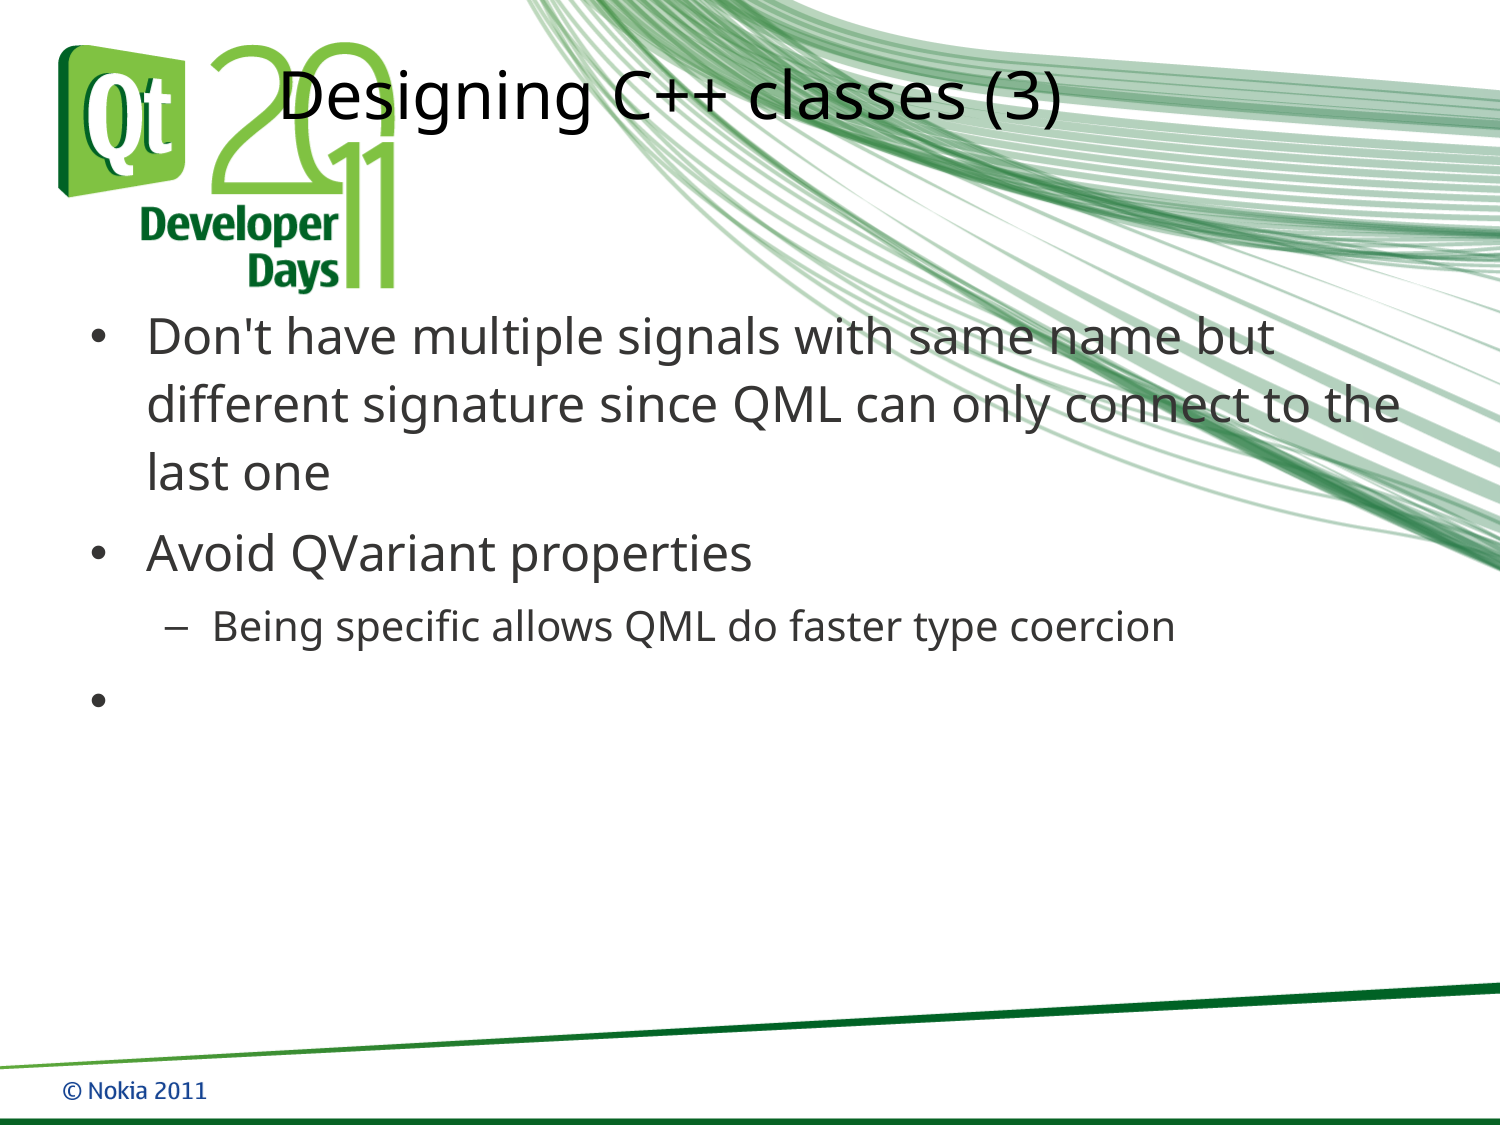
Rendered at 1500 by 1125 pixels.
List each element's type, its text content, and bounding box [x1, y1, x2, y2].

picture [0, 0, 1500, 1125]
list Don't have multiple signals with same name but different signature since QML can only connect to the last one Avoid QVariant properties Being specific allows QML do faster type coercion [75, 212, 1426, 955]
title Designing C++ classes (3) [262, 0, 1300, 188]
